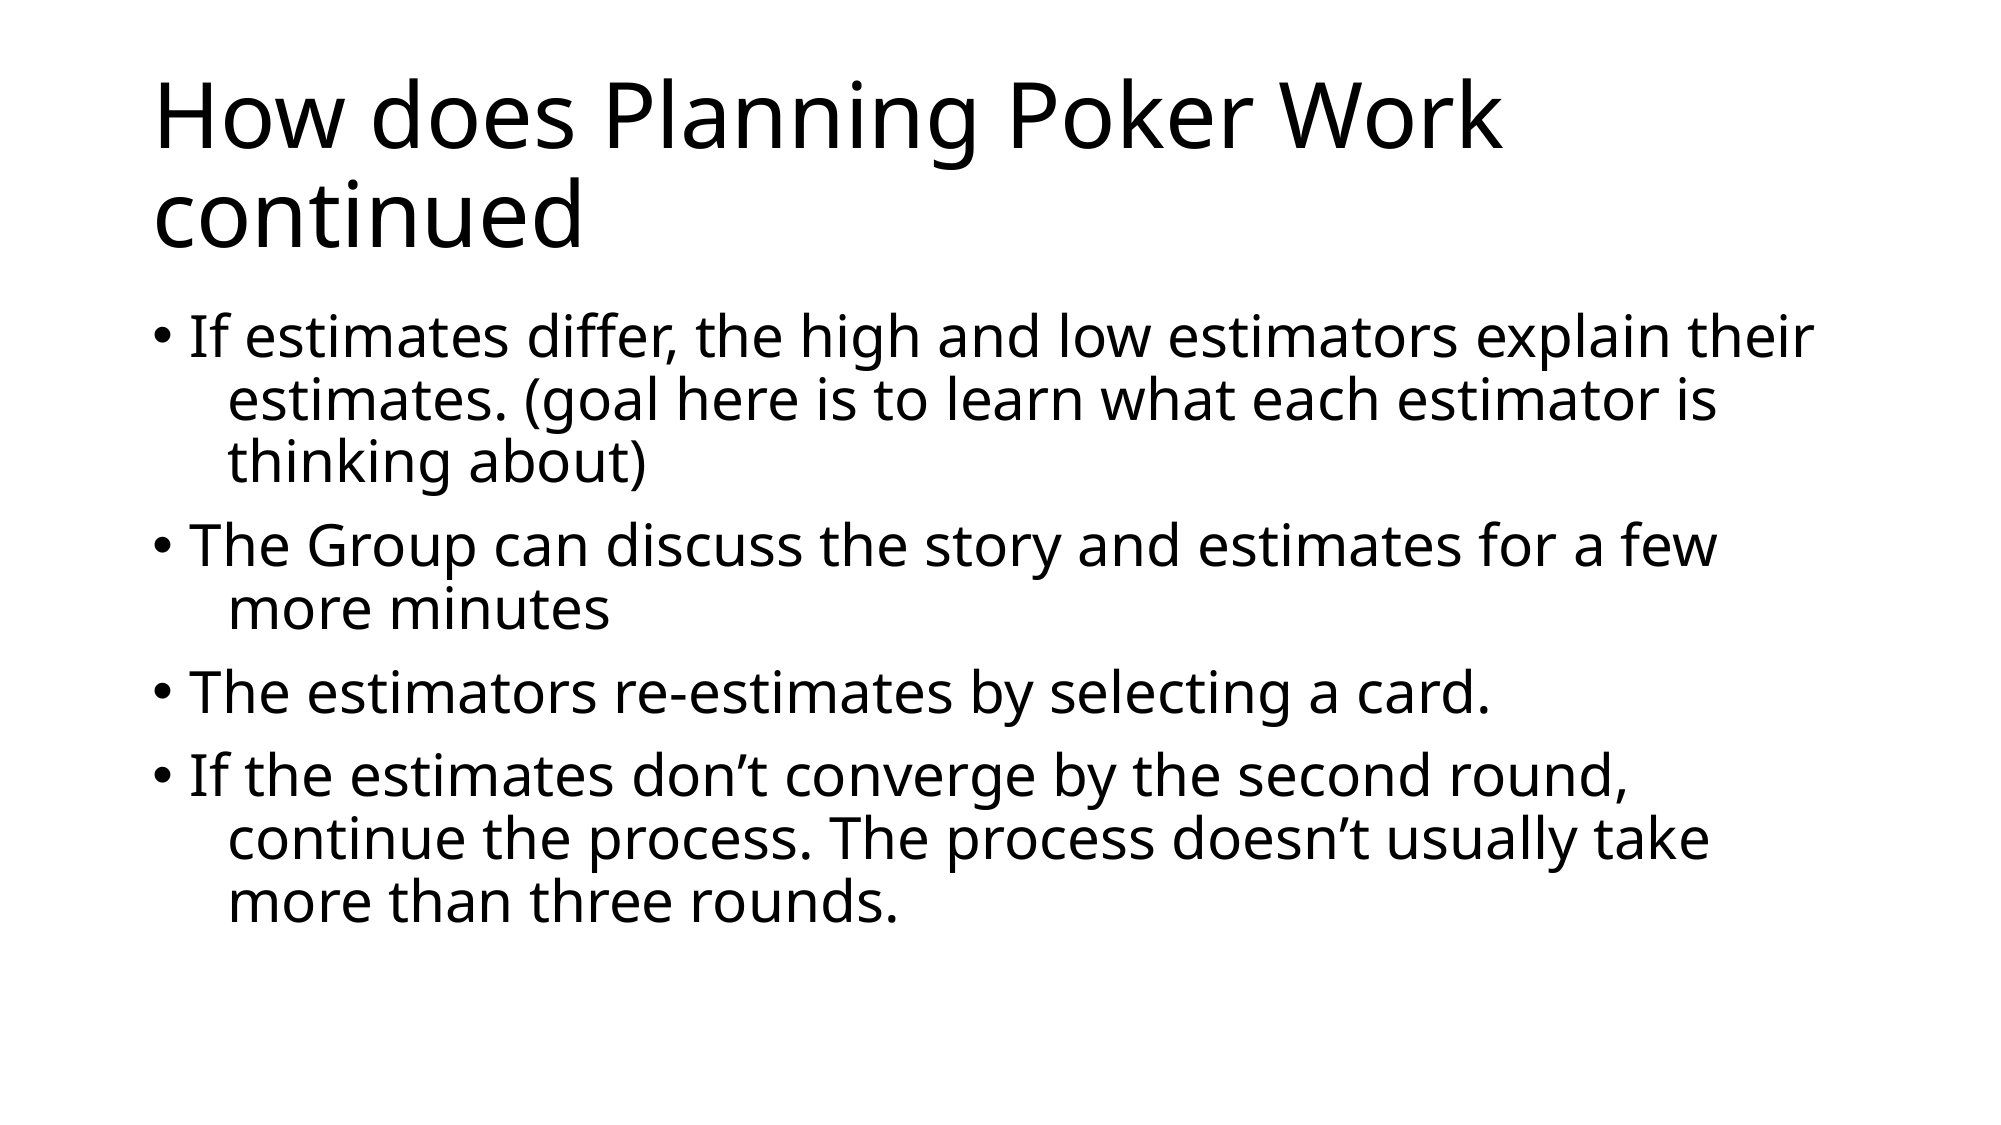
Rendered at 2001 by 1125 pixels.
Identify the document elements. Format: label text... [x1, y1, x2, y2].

list If estimates differ, the high and low estimators explain their estimates. (goal here is to learn what each estimator is thinking about) The Group can discuss the story and estimates for a few more minutes The estimators re-estimates by selecting a card. If the estimates don’t converge by the second round, continue the process. The process doesn’t usually take more than three rounds. [137, 299, 1863, 1014]
title How does Planning Poker Work continued [137, 59, 1863, 278]
